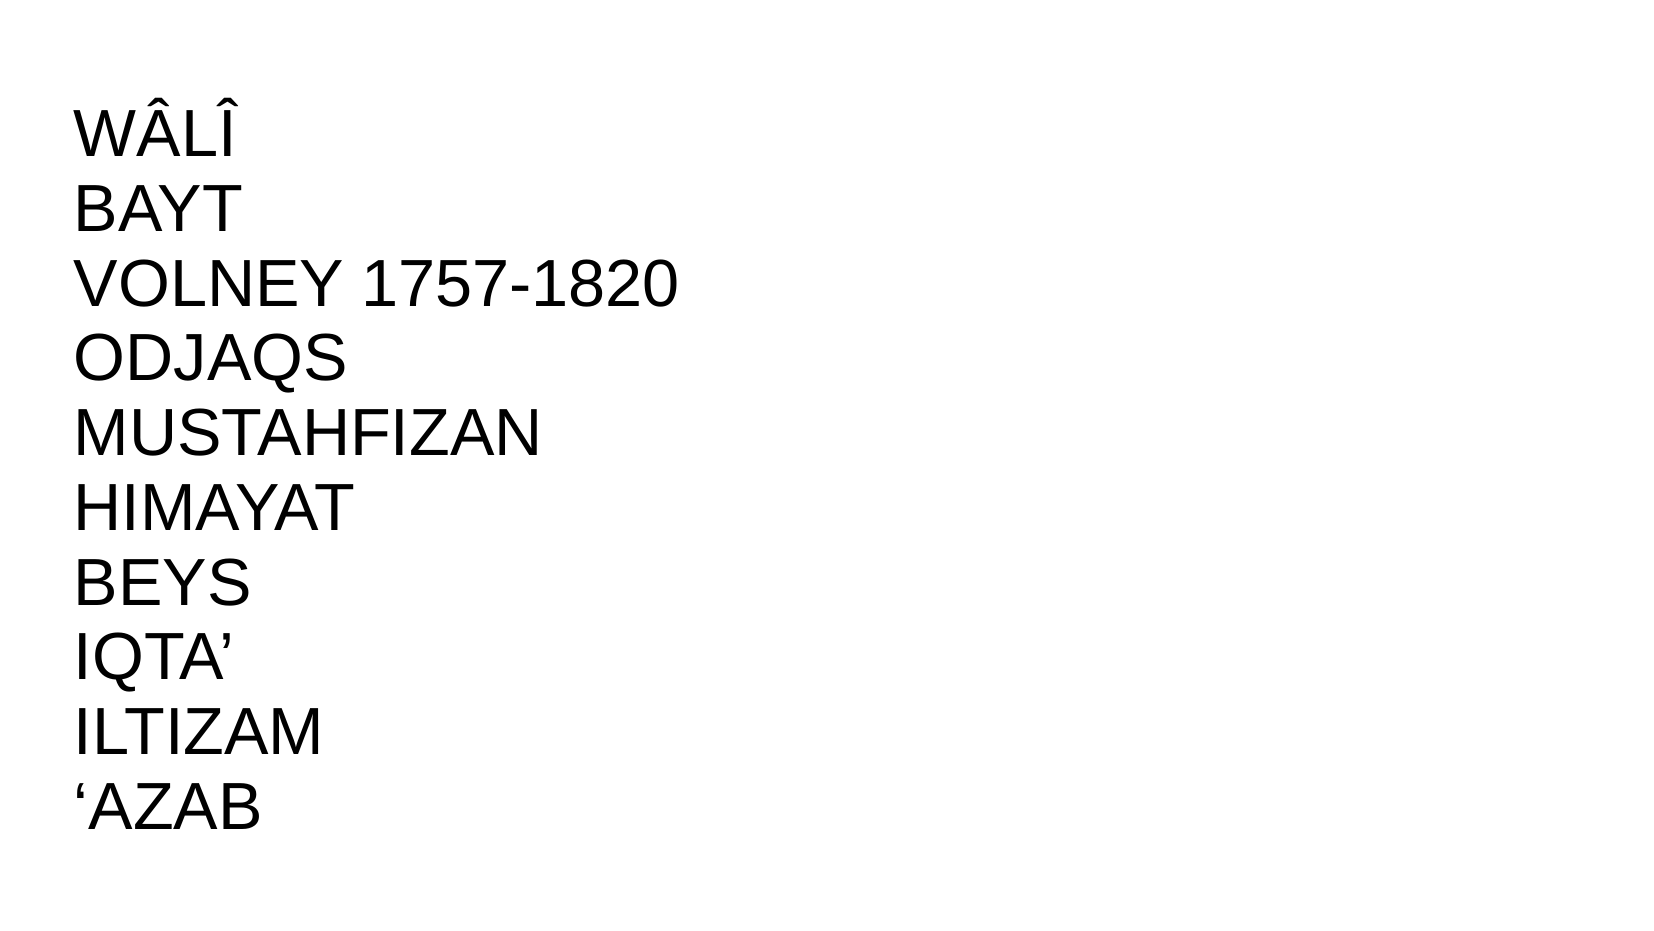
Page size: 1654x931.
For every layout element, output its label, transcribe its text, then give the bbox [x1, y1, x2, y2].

text_box WÂLÎ BAYT VOLNEY 1757-1820 ODJAQS MUSTAHFIZAN HIMAYAT BEYS IQTA’ ILTIZAM ‘AZAB [59, 88, 1595, 852]
